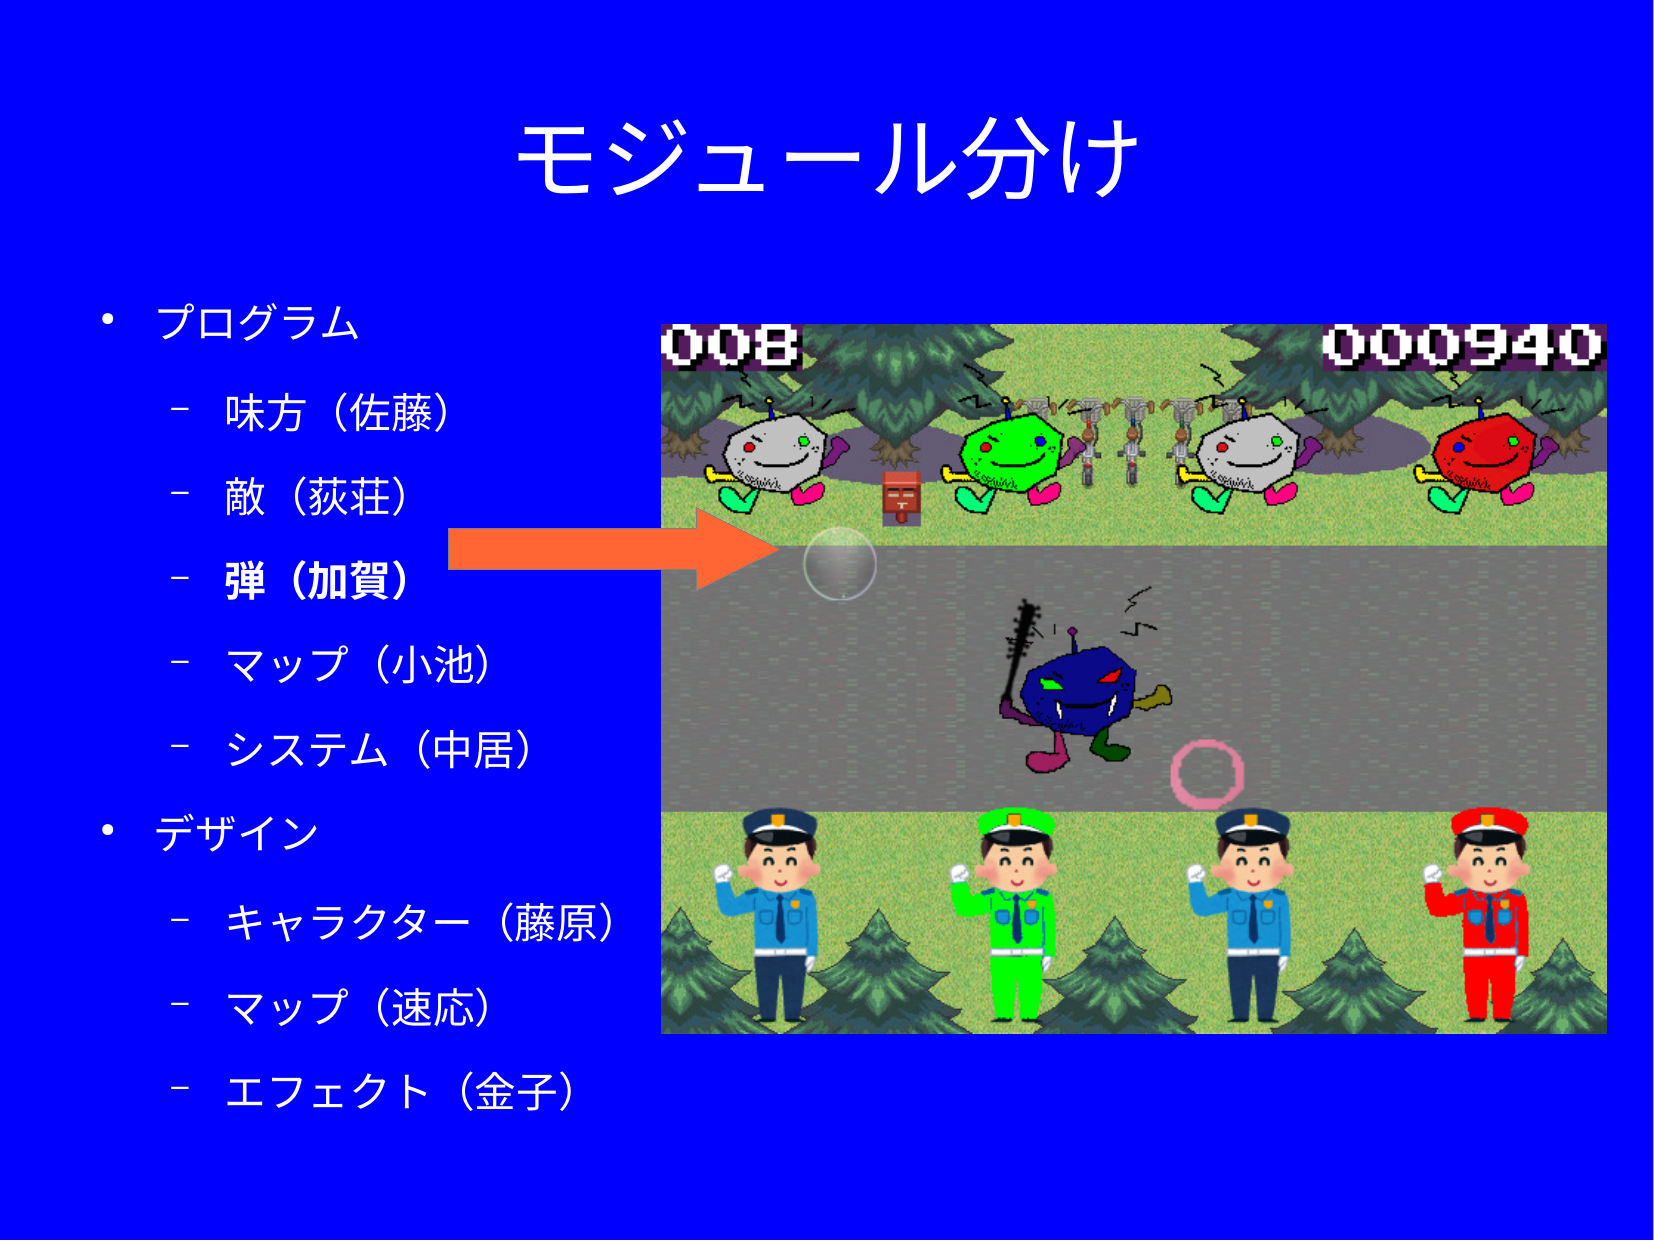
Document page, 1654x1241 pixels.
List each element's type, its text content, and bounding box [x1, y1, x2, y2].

text_box [448, 507, 780, 591]
picture [661, 324, 1607, 1034]
title モジュール分け [82, 49, 1571, 257]
list プログラム 味方（佐藤） 敵（荻荘） 弾（加賀） マップ（小池） システム（中居） デザイン キャラクター（藤原） マップ（速応） エフェクト（金子） [82, 290, 793, 1134]
